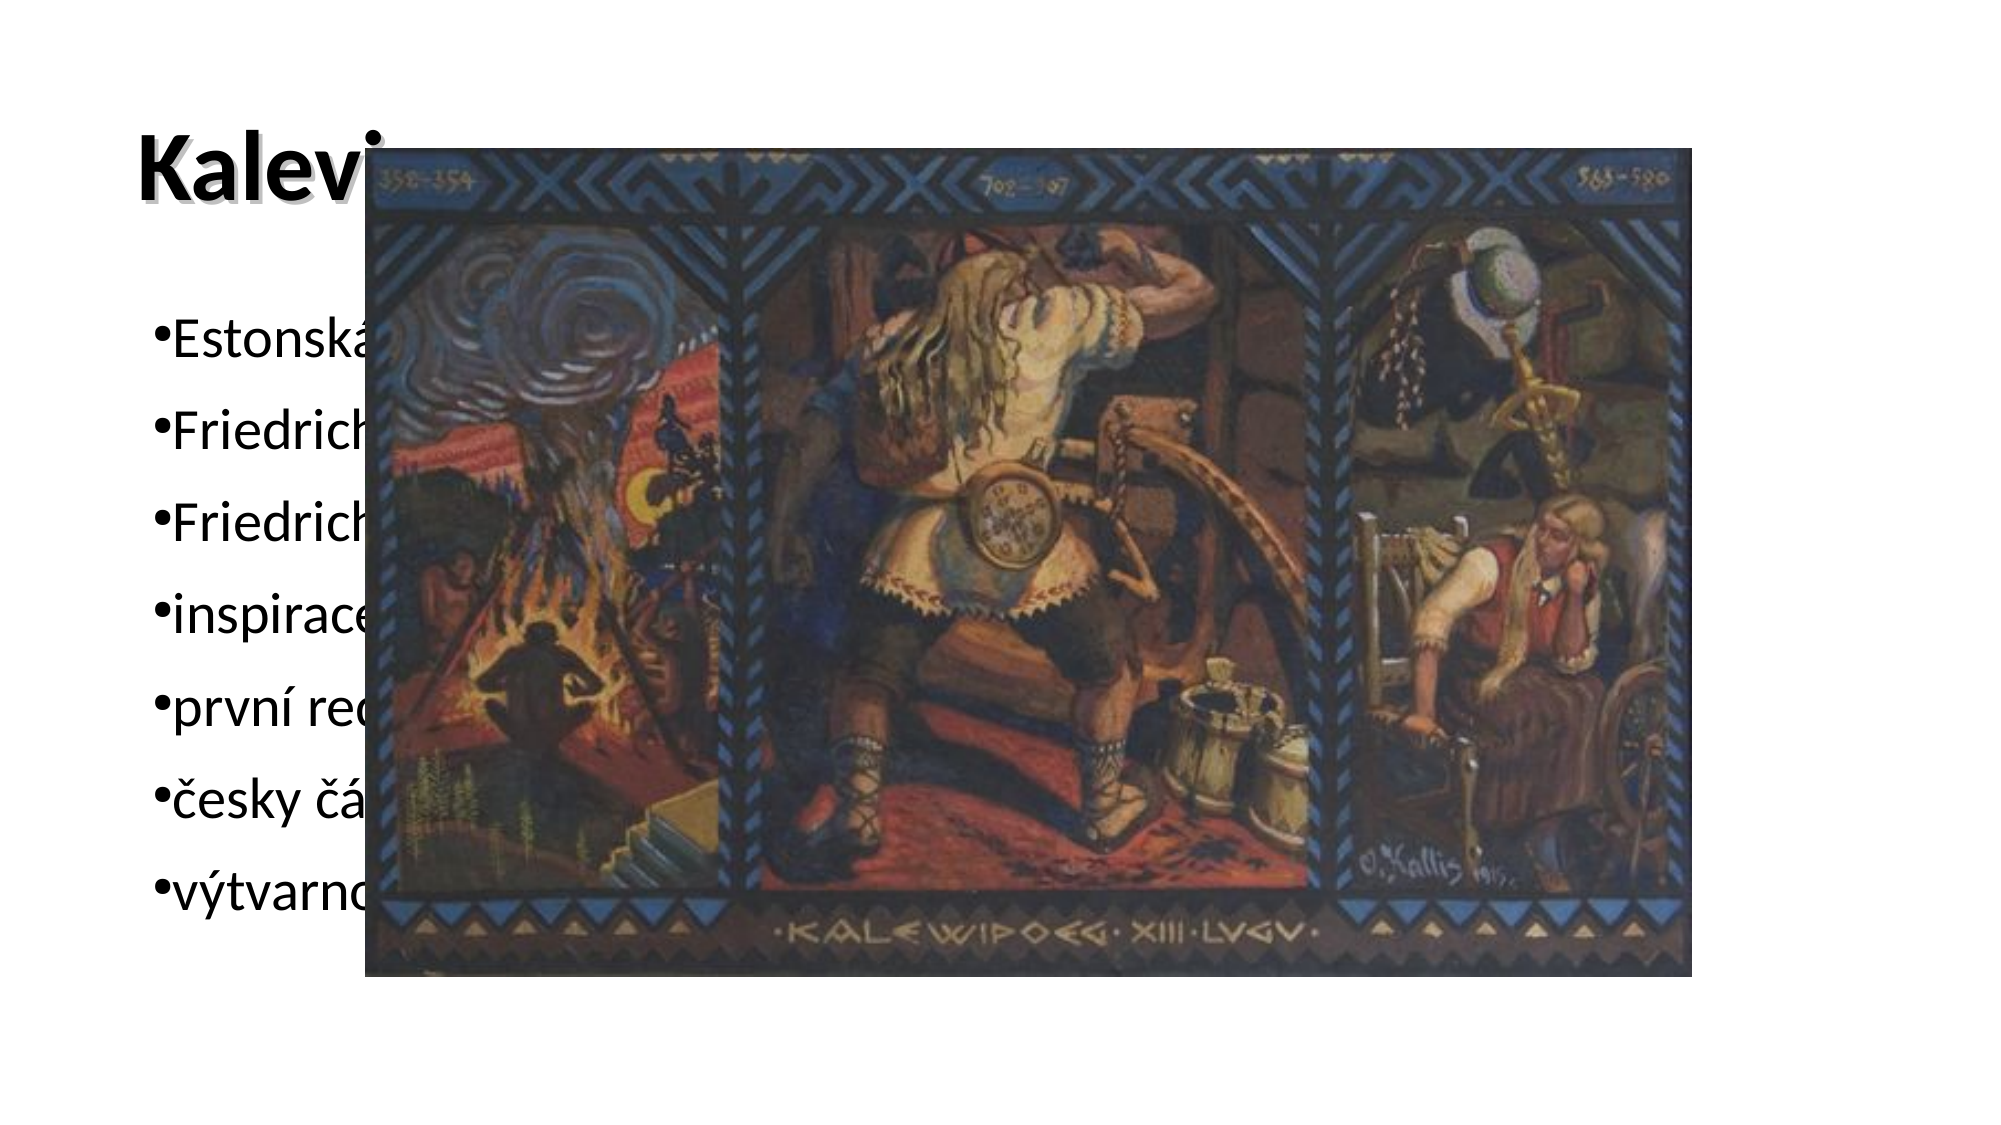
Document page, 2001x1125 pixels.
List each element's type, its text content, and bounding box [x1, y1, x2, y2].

title Kalevipoeg [137, 59, 1863, 278]
list Estonská učená společnost (1839) Friedrich Robert Faehlman (1798-1850) Friedrich Reinhold Kreutzwald (1803-1882) inspirace Kalevalou, aliterační verš etc. první redakce 1853, druhá 1857 (vyšlo 1862) česky část v překladu Miloše Lukáše (1959) výtvarno: Oskar Kallis (1915) + Kristjan Raud (30. léta) [137, 299, 1863, 1014]
picture [365, 148, 1692, 977]
